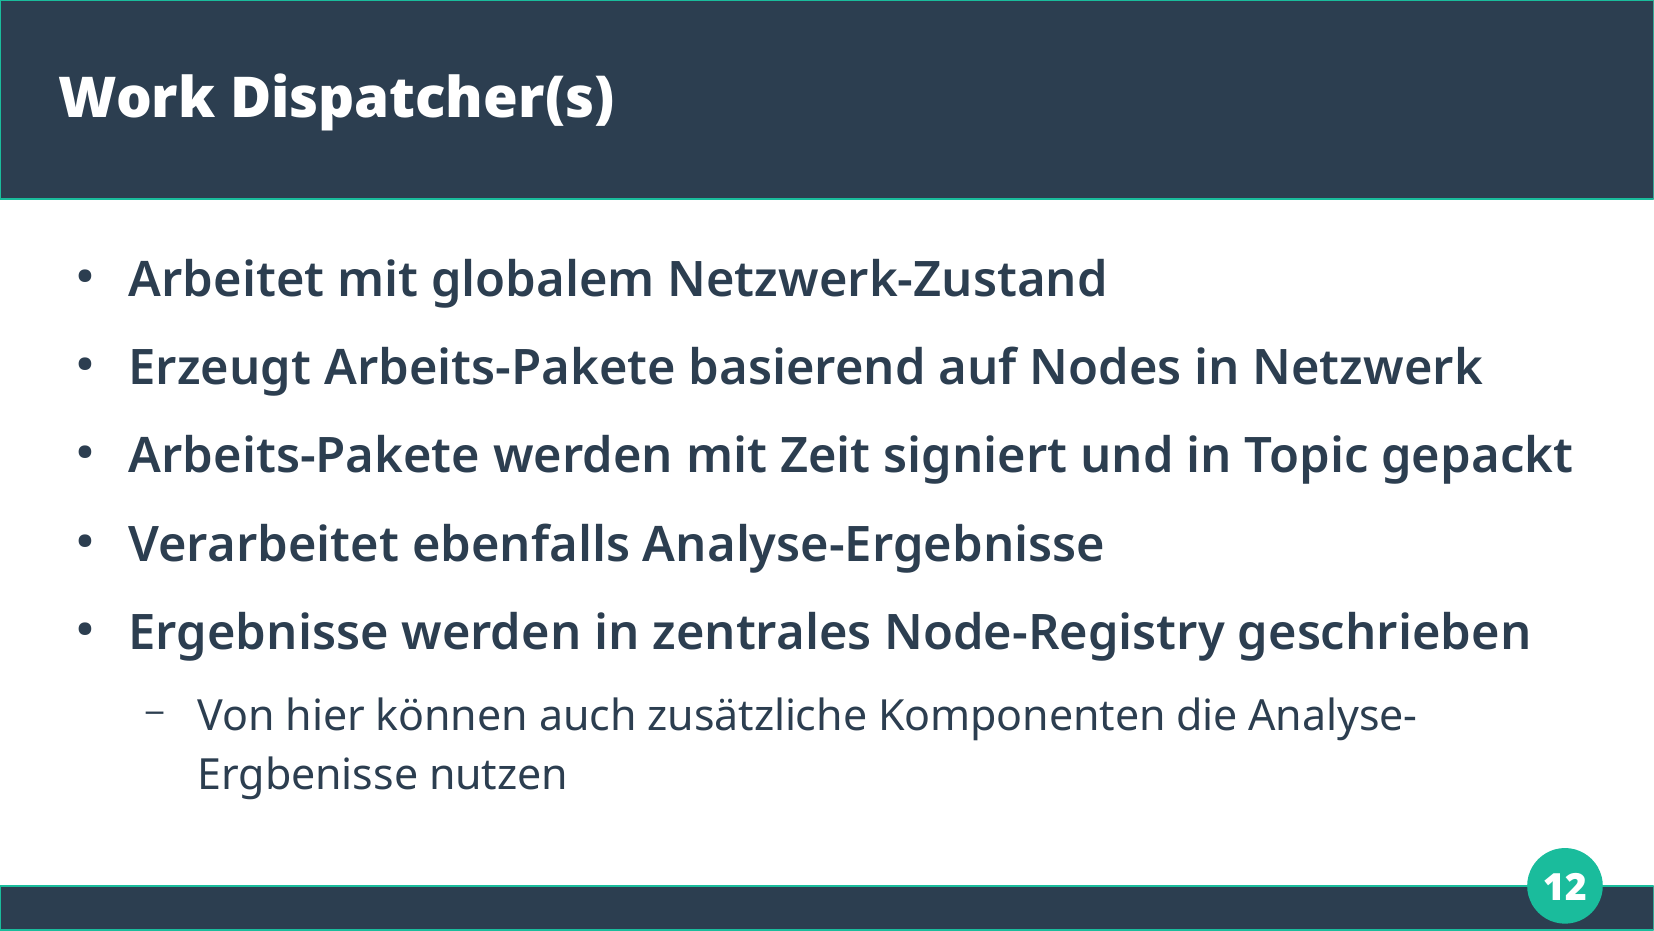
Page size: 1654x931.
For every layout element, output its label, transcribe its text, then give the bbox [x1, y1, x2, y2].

title Work Dispatcher(s) [59, 37, 1595, 155]
list Arbeitet mit globalem Netzwerk-Zustand Erzeugt Arbeits-Pakete basierend auf Nodes in Netzwerk Arbeits-Pakete werden mit Zeit signiert und in Topic gepackt Verarbeitet ebenfalls Analyse-Ergebnisse Ergebnisse werden in zentrales Node-Registry geschrieben Von hier können auch zusätzliche Komponenten die Analyse-Ergbenisse nutzen [59, 243, 1595, 864]
